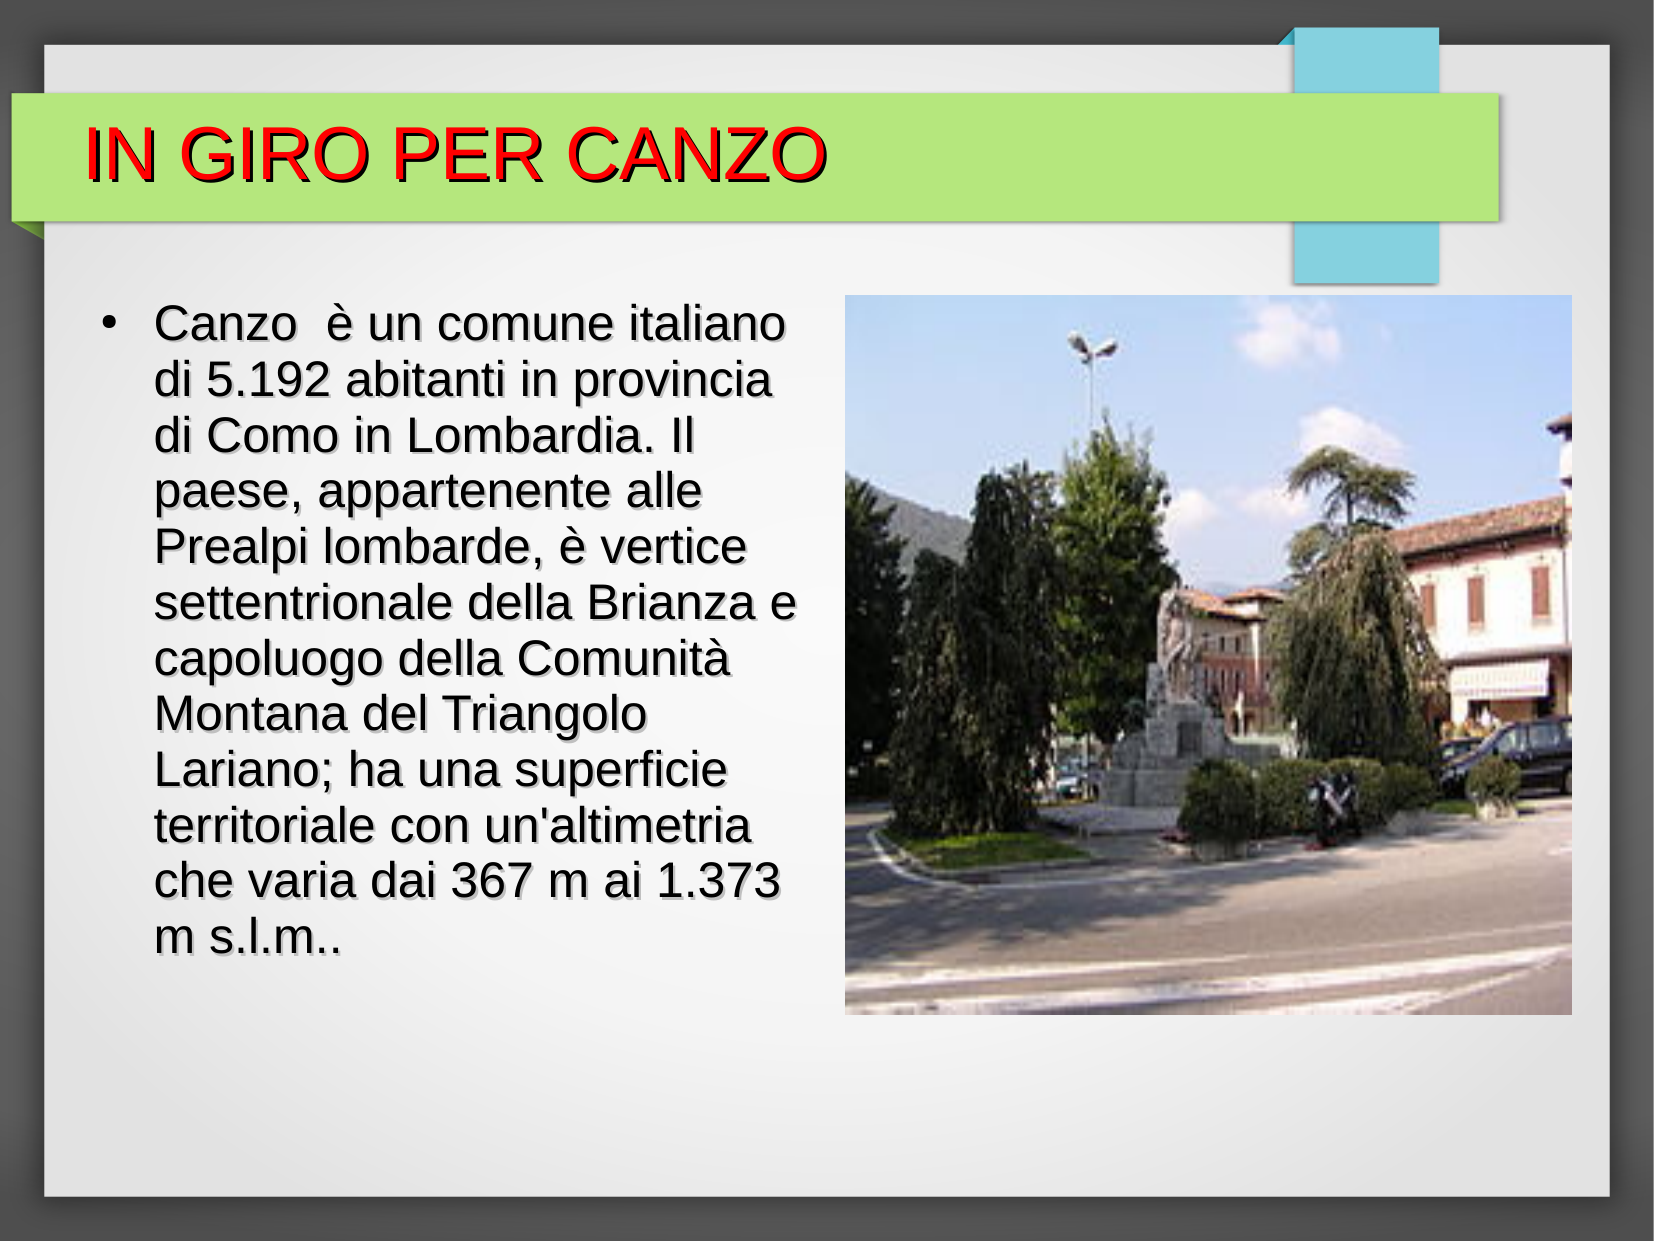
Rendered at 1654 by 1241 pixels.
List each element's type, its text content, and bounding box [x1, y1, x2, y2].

picture [0, 0, 1654, 1241]
title IN GIRO PER CANZO [82, 94, 1264, 213]
list Canzo è un comune italiano di 5.192 abitanti in provincia di Como in Lombardia. Il paese, appartenente alle Prealpi lombarde, è vertice settentrionale della Brianza e capoluogo della Comunità Montana del Triangolo Lariano; ha una superficie territoriale con un'altimetria che varia dai 367 m ai 1.373 m s.l.m.. [82, 295, 809, 1015]
